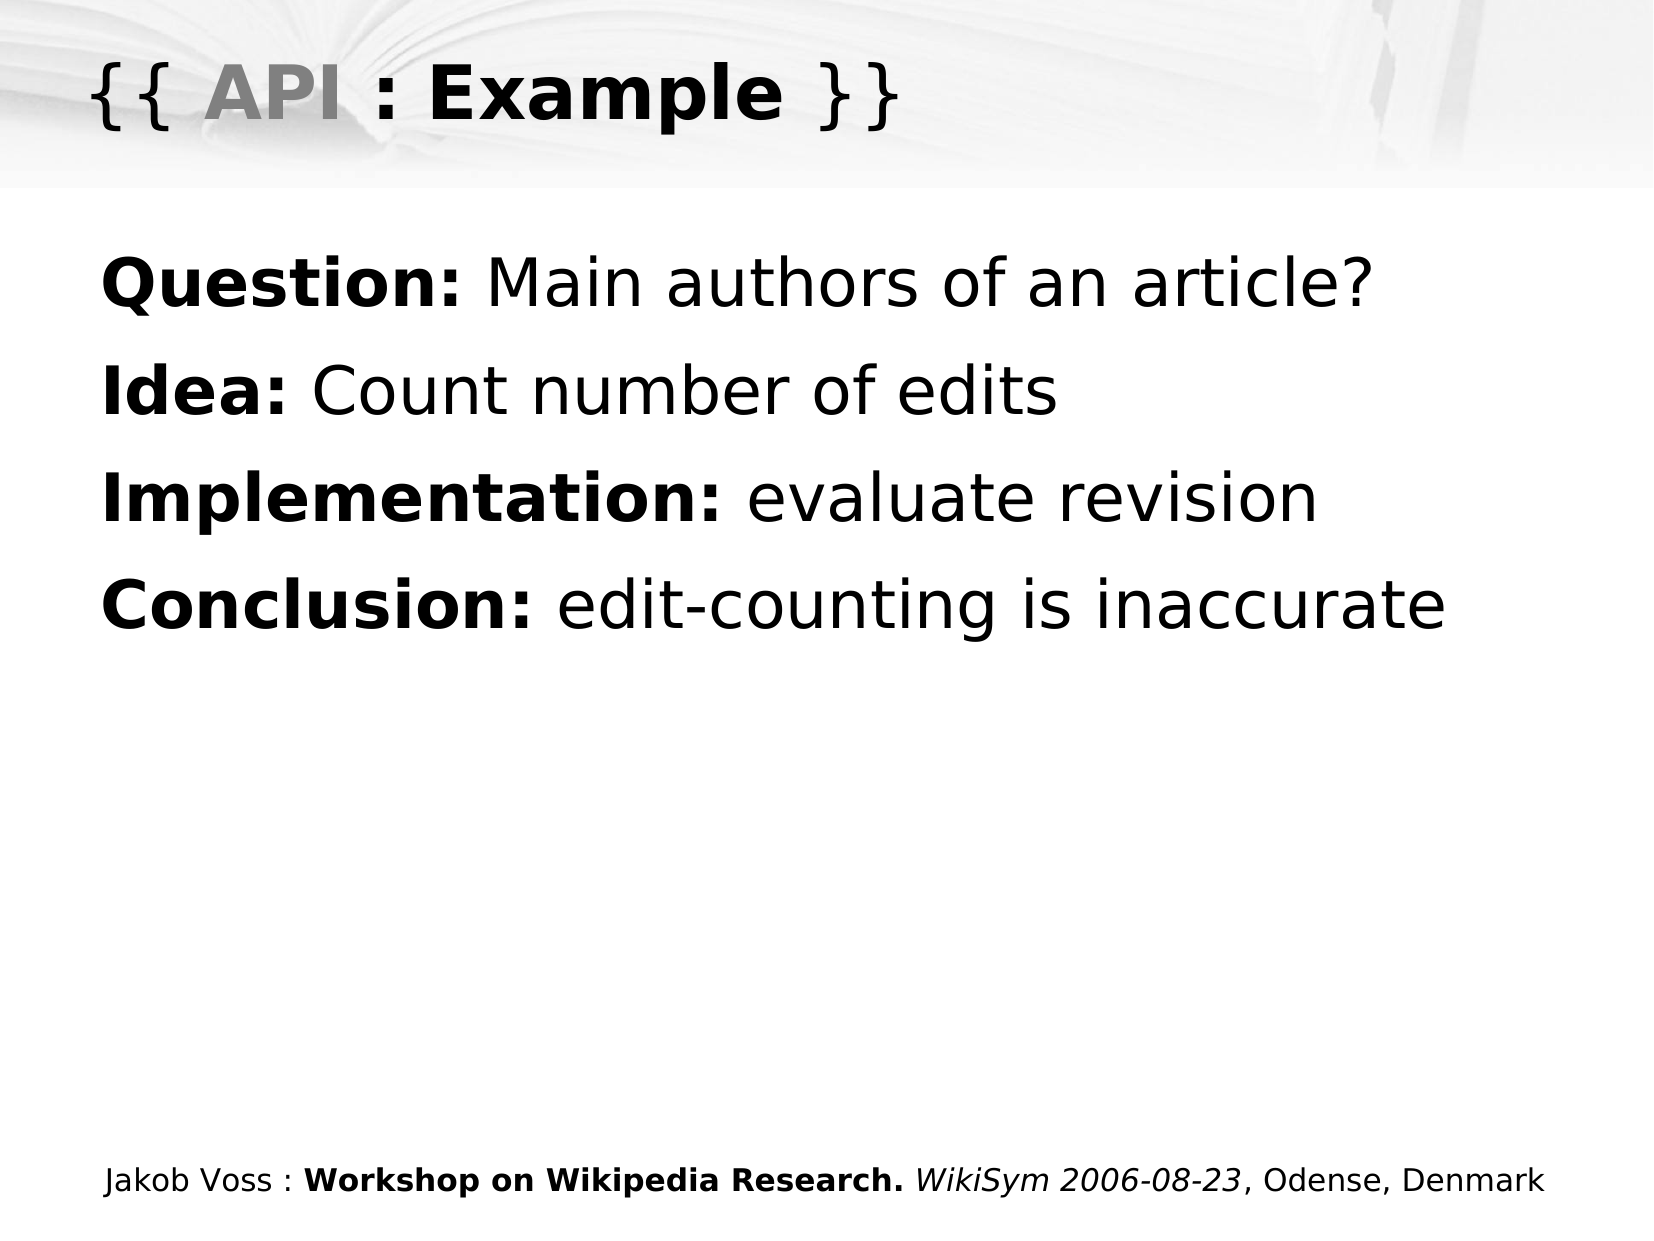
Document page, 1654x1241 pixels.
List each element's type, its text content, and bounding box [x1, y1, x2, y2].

list Question: Main authors of an article? Idea: Count number of edits Implementation: evaluate revision Conclusion: edit-counting is inaccurate [82, 244, 1571, 1091]
title {{ API : Example }} [82, 37, 1571, 151]
picture [0, 0, 1654, 188]
